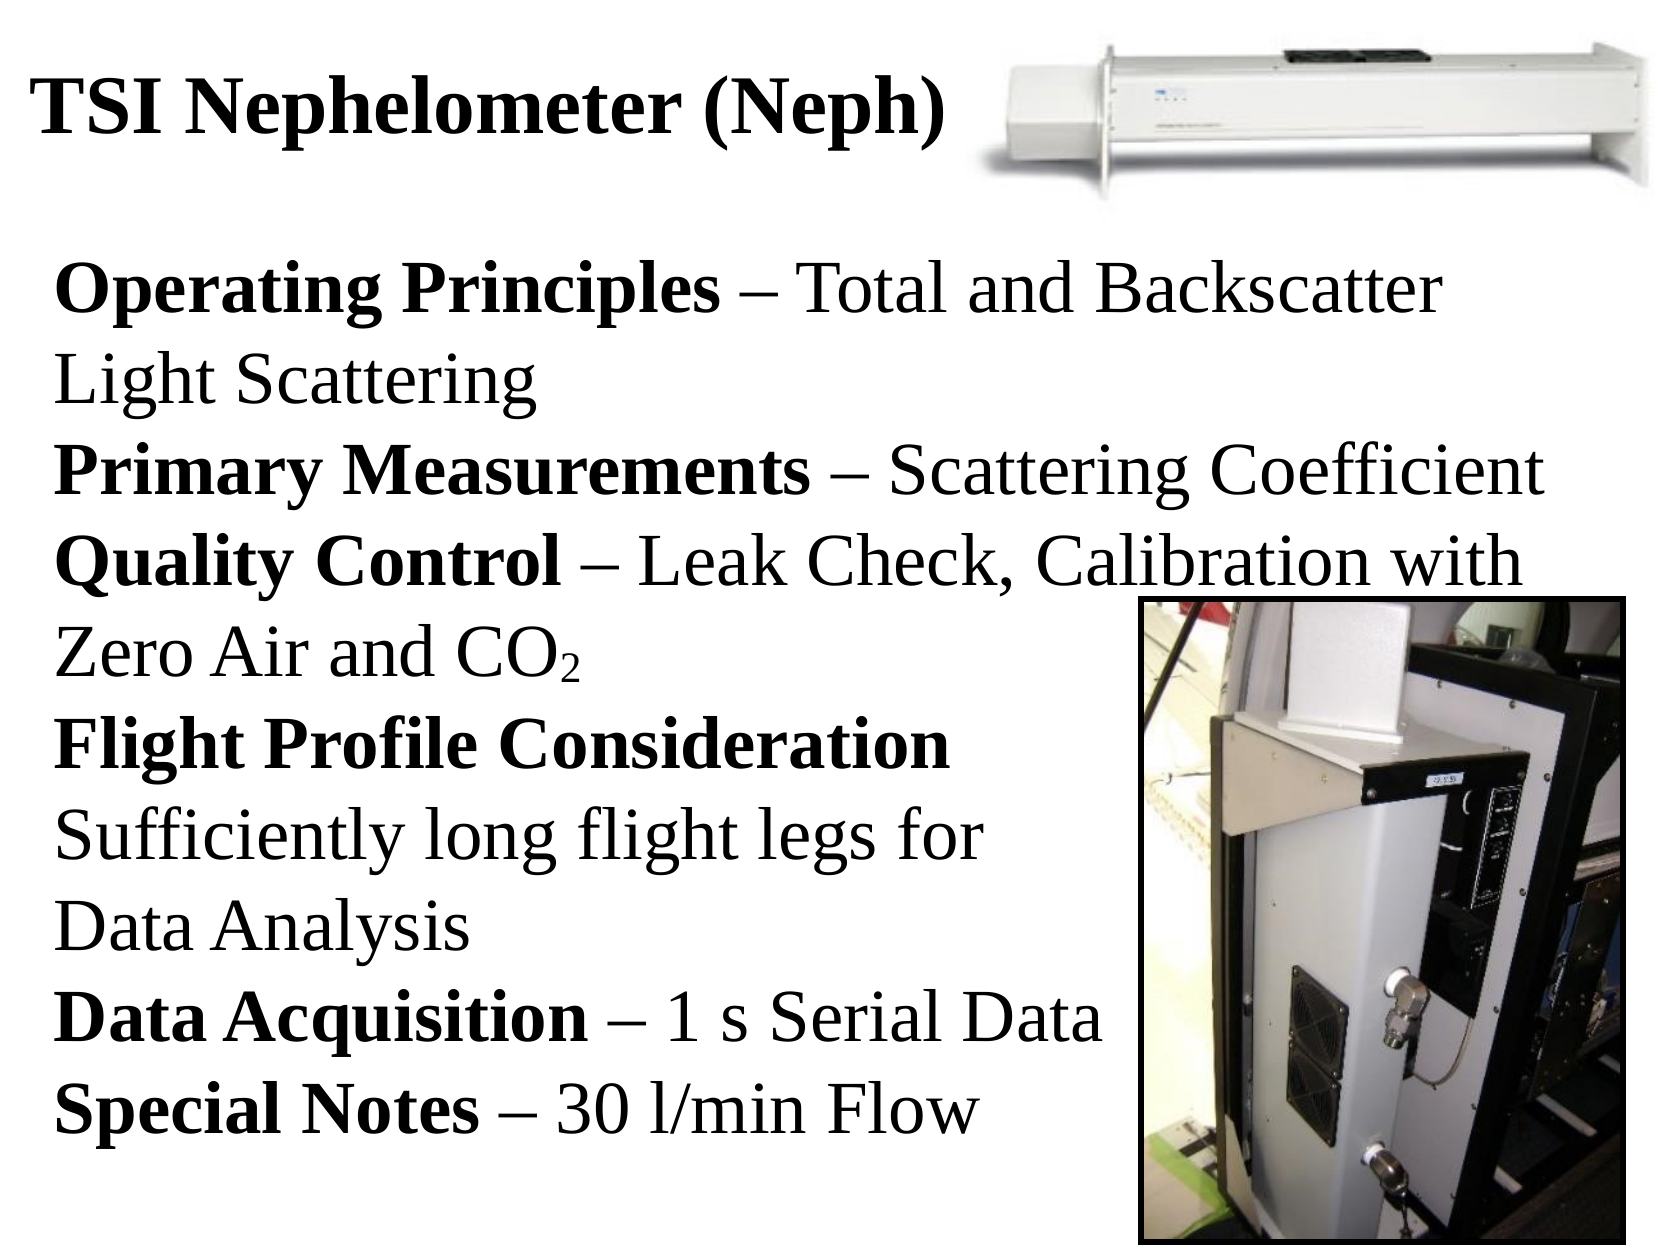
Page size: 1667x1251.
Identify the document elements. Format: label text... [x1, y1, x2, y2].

title TSI Nephelometer (Neph) [29, 55, 964, 156]
title Operating Principles – Total and Backscatter Light Scattering Primary Measurements – Scattering Coefficient Quality Control – Leak Check, Calibration with Zero Air and CO2 Flight Profile Consideration Sufficiently long flight legs for Data Analysis Data Acquisition – 1 s Serial Data Special Notes – 30 l/min Flow [18, 227, 1621, 1159]
picture [964, 2, 1659, 238]
picture [1143, 602, 1621, 1239]
